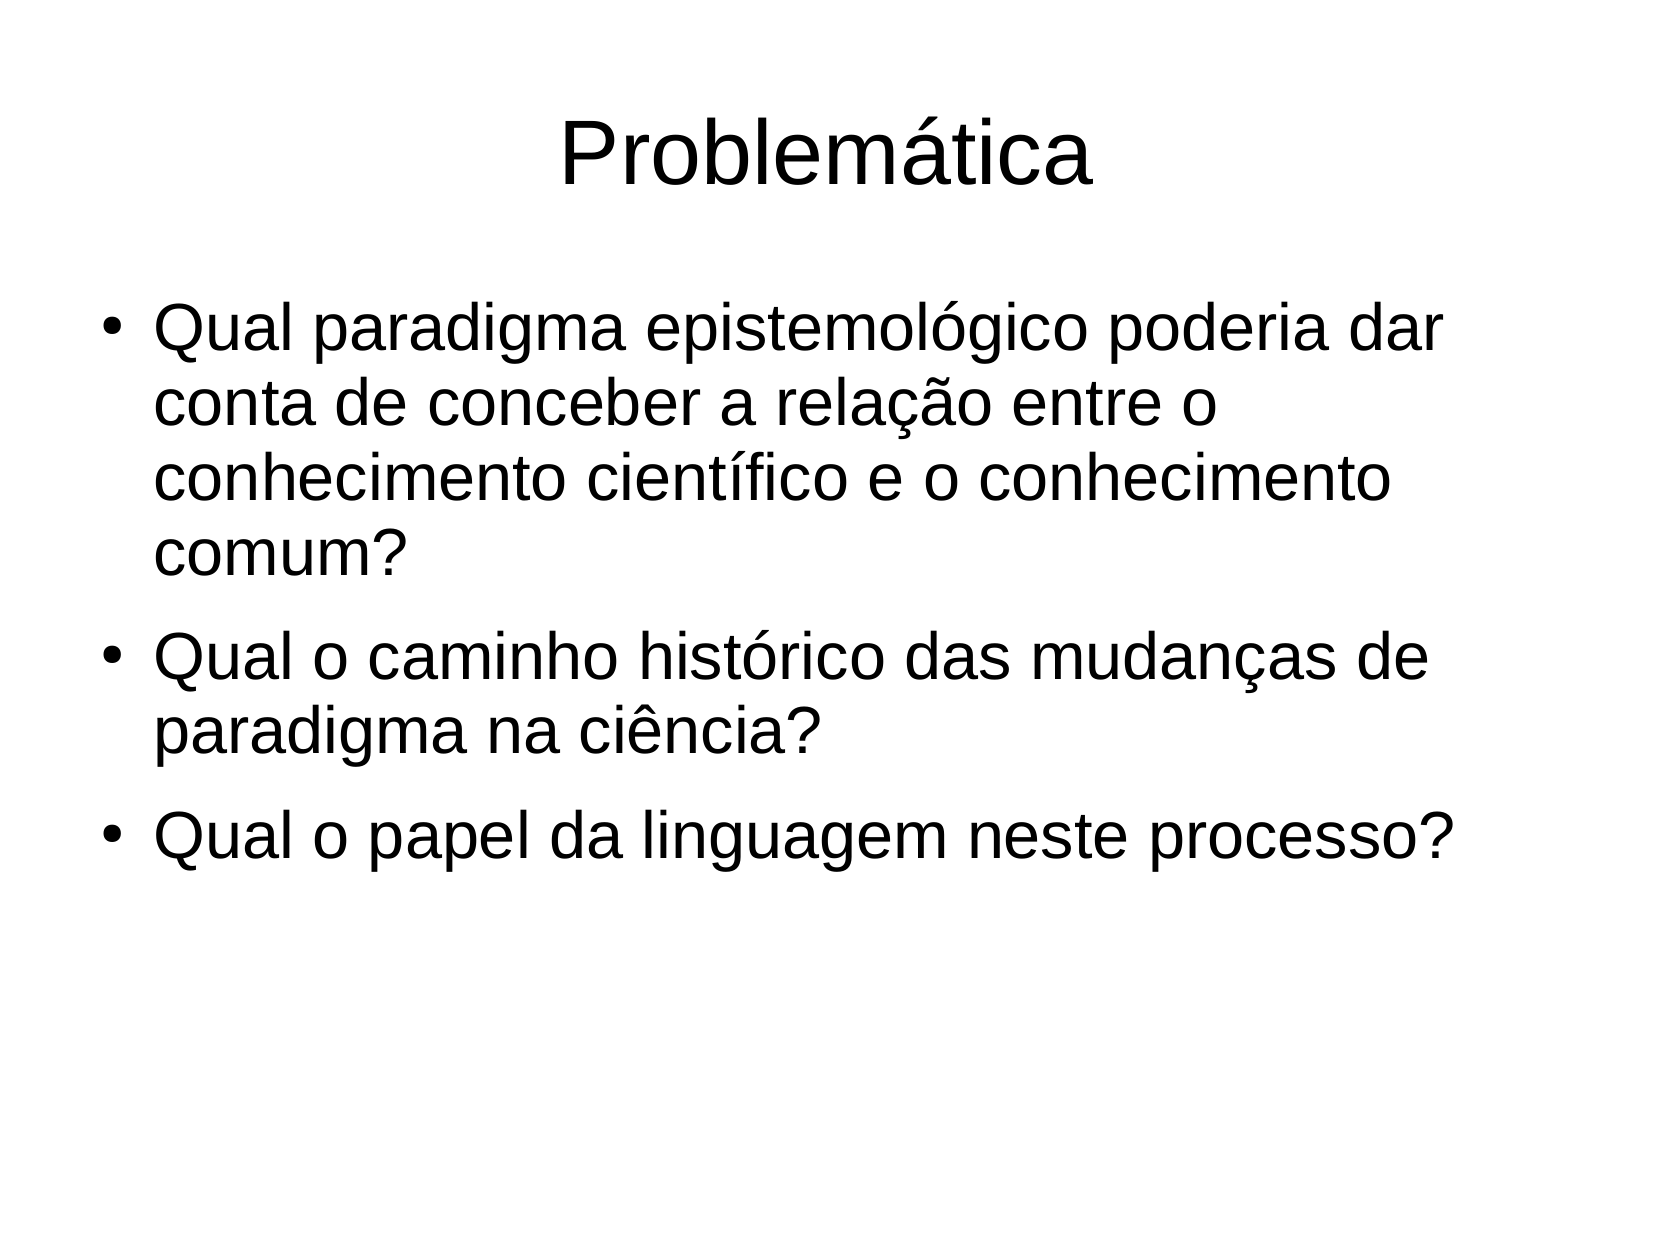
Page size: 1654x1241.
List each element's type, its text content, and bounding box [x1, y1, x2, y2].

list Qual paradigma epistemológico poderia dar conta de conceber a relação entre o conhecimento científico e o conhecimento comum? Qual o caminho histórico das mudanças de paradigma na ciência? Qual o papel da linguagem neste processo? [82, 290, 1571, 1109]
title Problemática [82, 49, 1571, 257]
